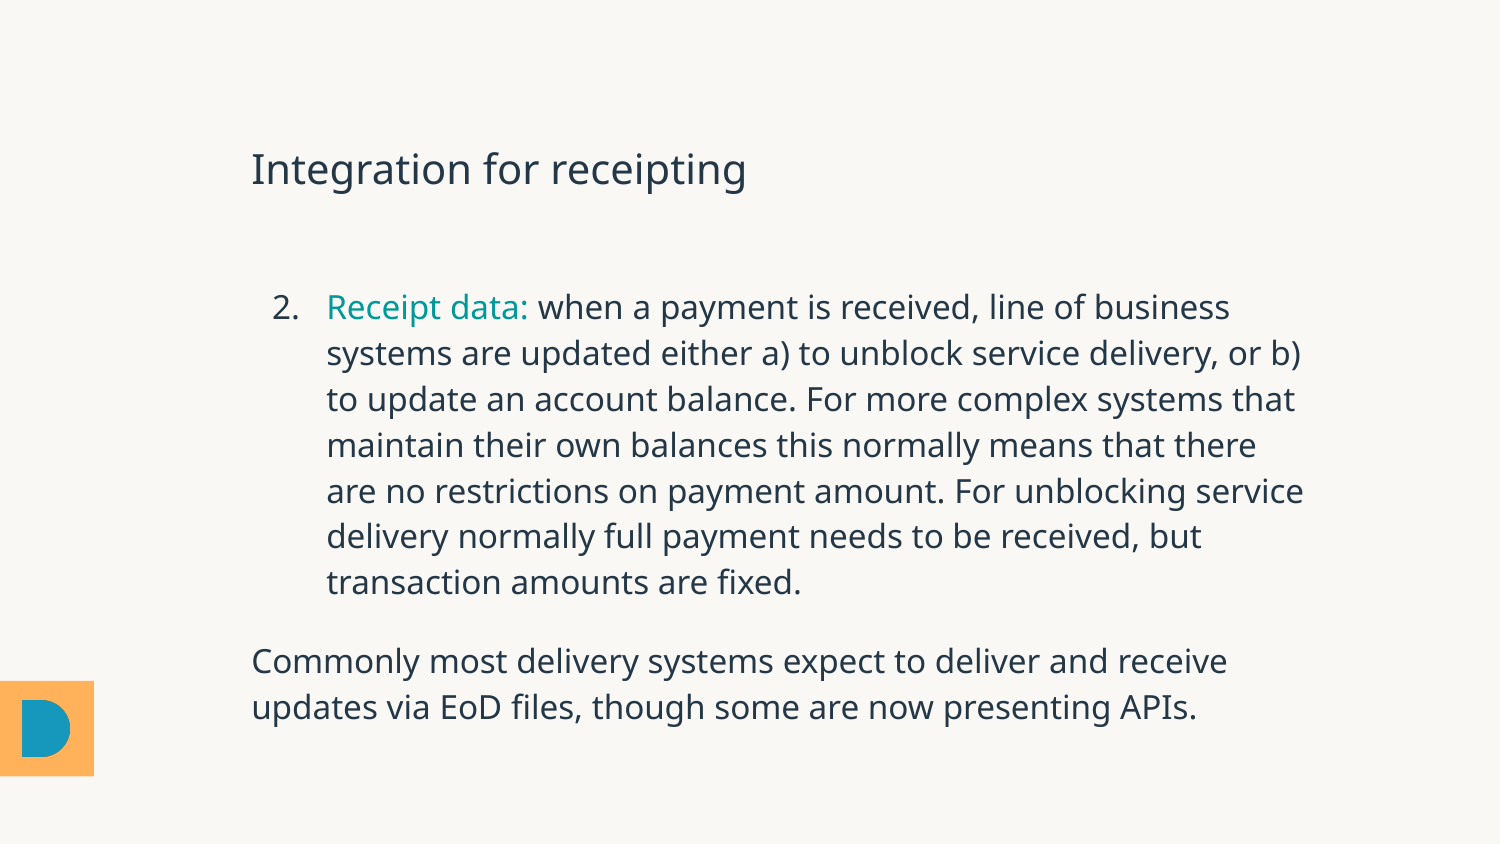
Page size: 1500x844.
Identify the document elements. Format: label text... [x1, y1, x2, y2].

picture [22, 700, 70, 757]
list Receipt data: when a payment is received, line of business systems are updated either a) to unblock service delivery, or b) to update an account balance. For more complex systems that maintain their own balances this normally means that there are no restrictions on payment amount. For unblocking service delivery normally full payment needs to be received, but transaction amounts are fixed. Commonly most delivery systems expect to deliver and receive updates via EoD files, though some are now presenting APIs. [236, 265, 1329, 681]
title Integration for receipting [236, 118, 1329, 238]
